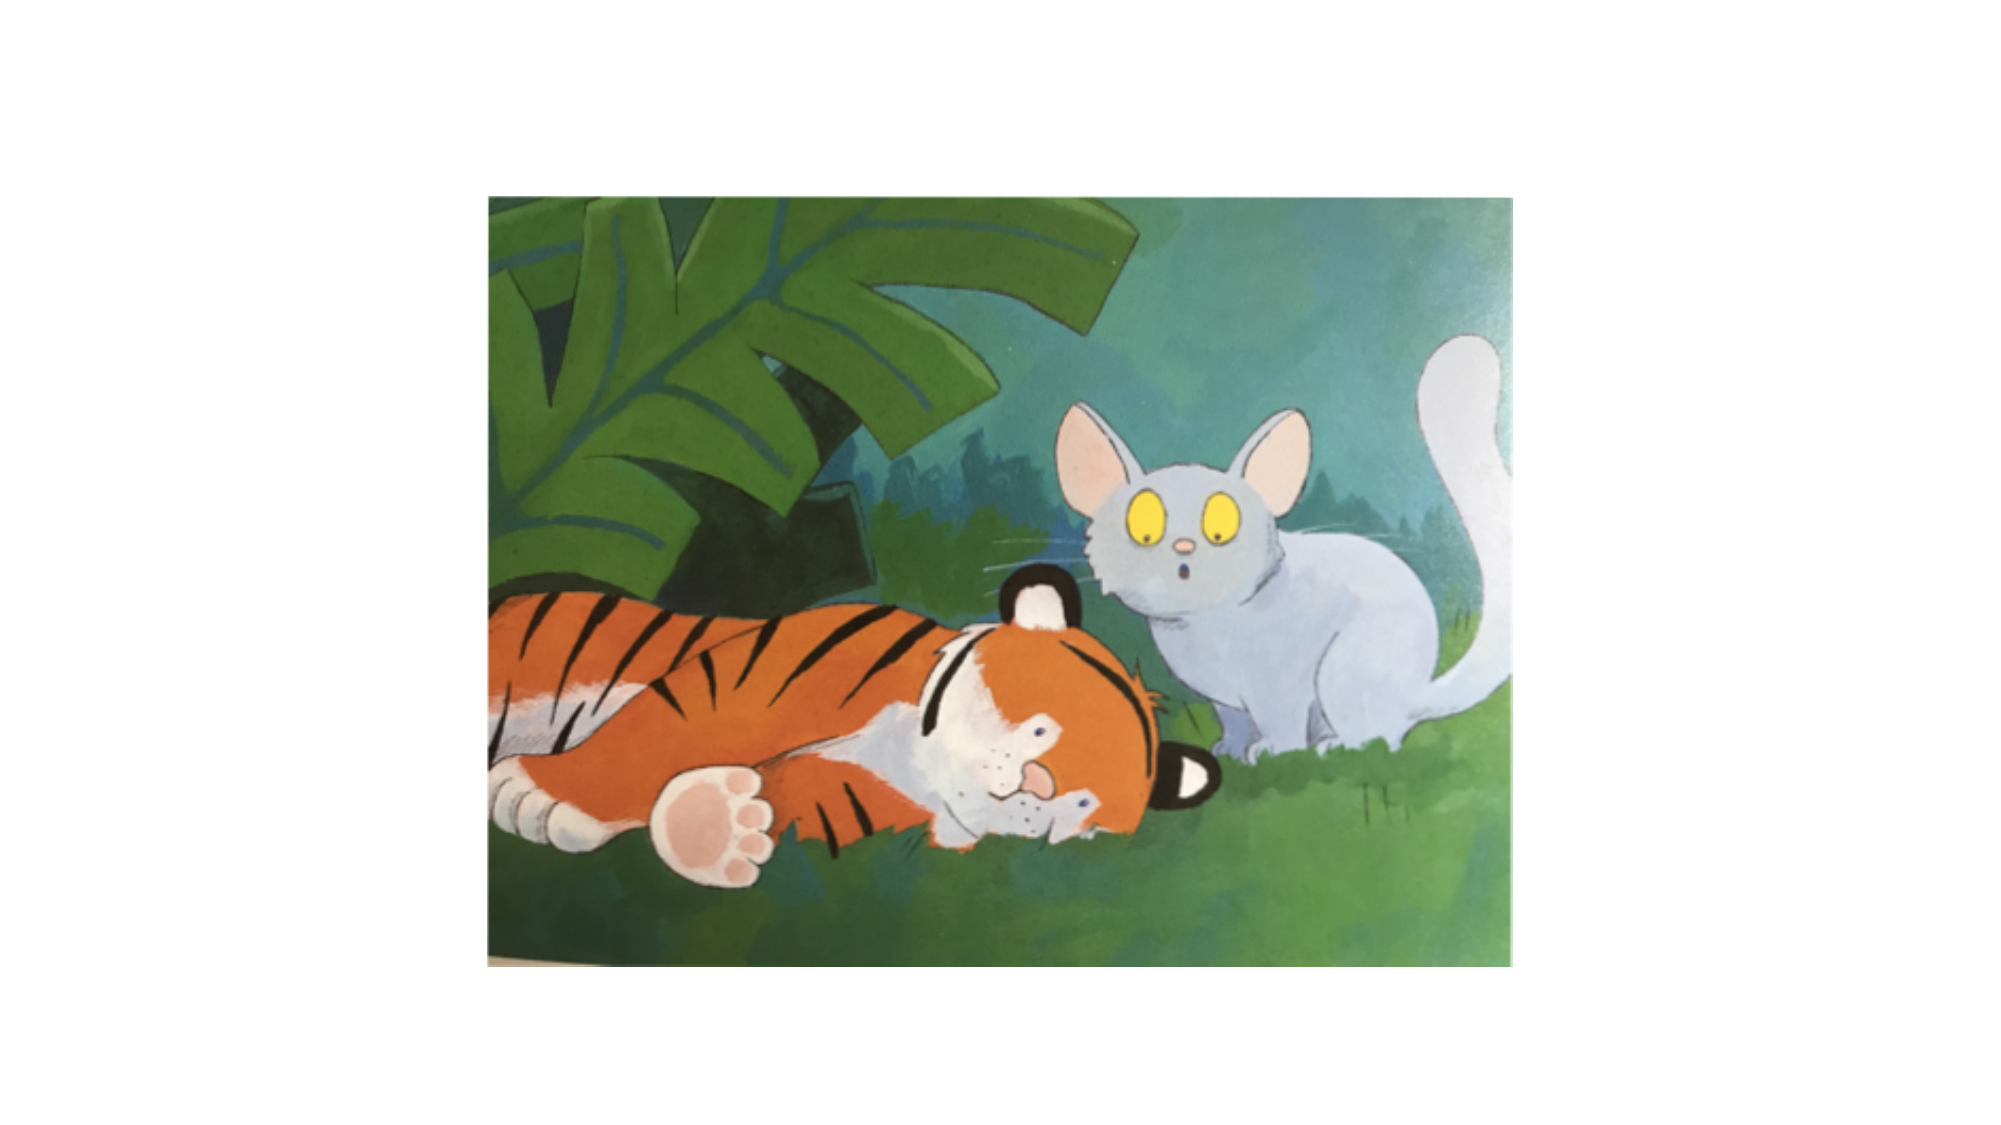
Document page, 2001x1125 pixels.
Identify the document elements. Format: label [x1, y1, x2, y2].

picture [487, 196, 1513, 967]
